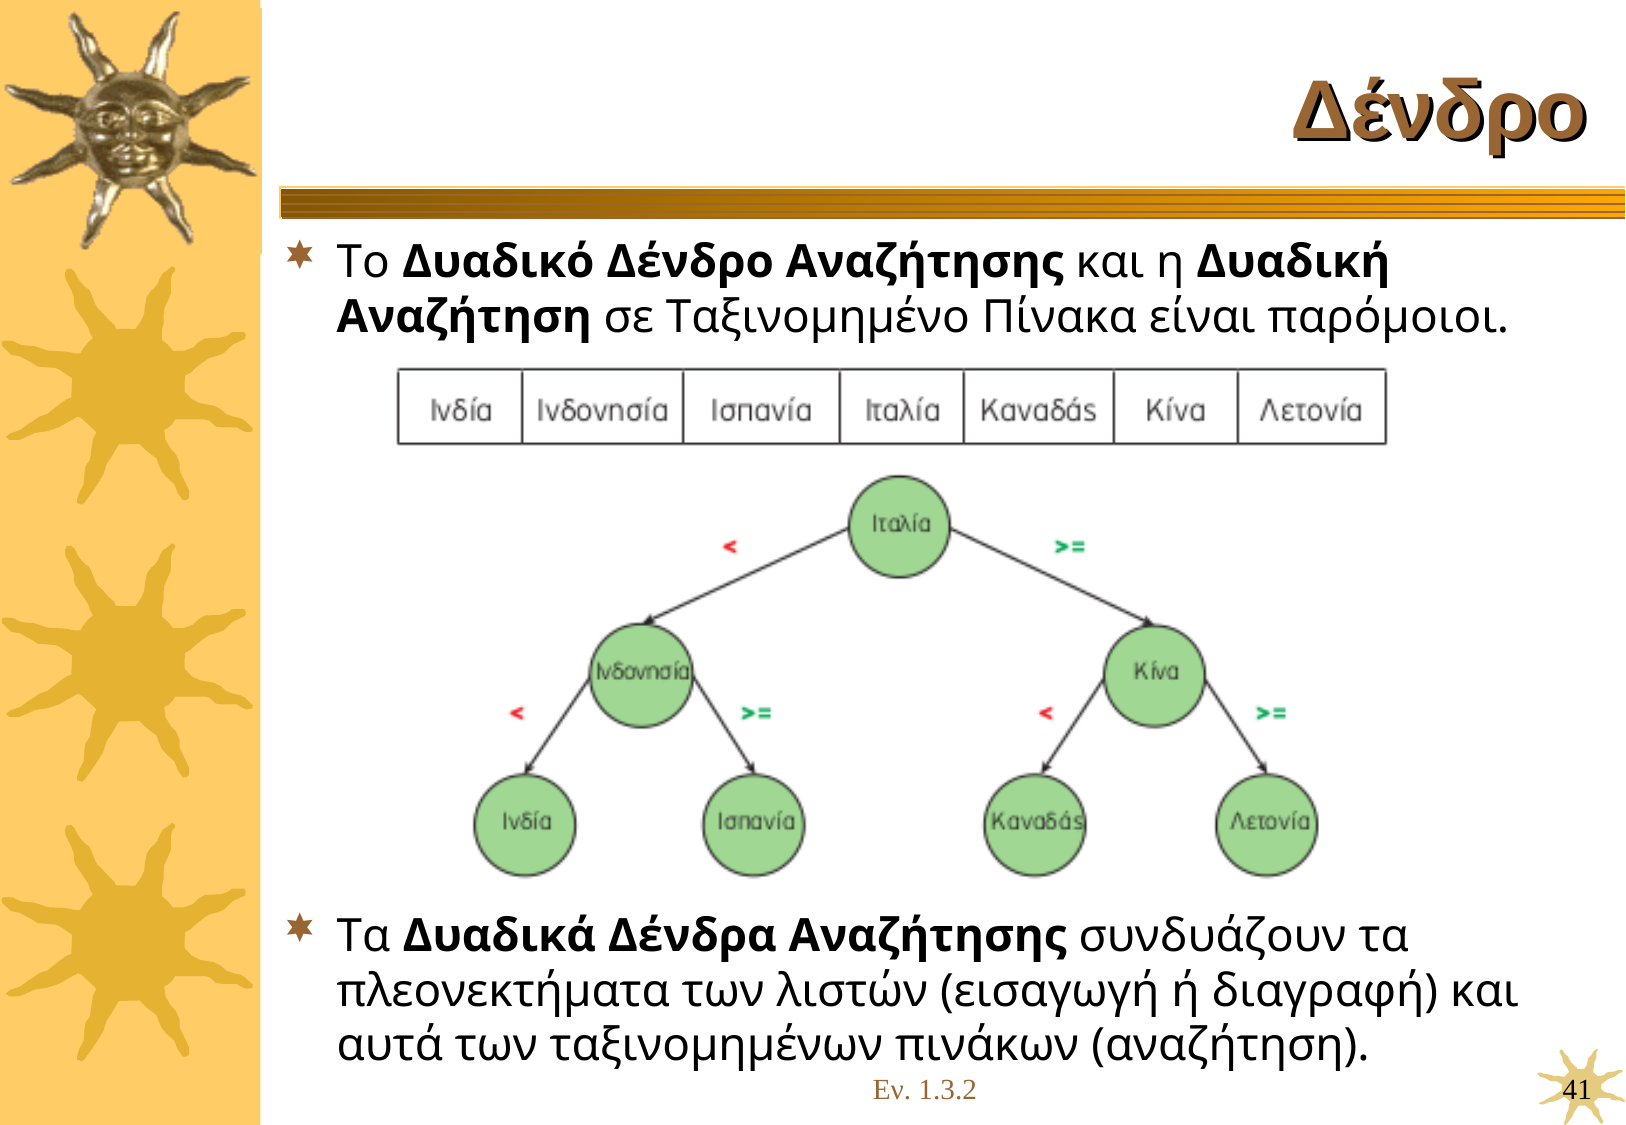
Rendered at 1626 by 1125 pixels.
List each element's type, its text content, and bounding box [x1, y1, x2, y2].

text_box Τα Δυαδικά Δένδρα Αναζήτησης συνδυάζουν τα πλεονεκτήματα των λιστών (εισαγωγή ή διαγραφή) και αυτά των ταξινομημένων πινάκων (αναζήτηση). [265, 897, 1625, 1117]
picture [460, 469, 1333, 897]
text_box Το Δυαδικό Δένδρο Αναζήτησης και η Δυαδική Αναζήτηση σε Ταξινομημένο Πίνακα είναι παρόμοιοι. [265, 224, 1625, 443]
picture [1, 163, 262, 254]
picture [389, 360, 1394, 452]
text_box Δένδρο [0, 0, 1625, 163]
